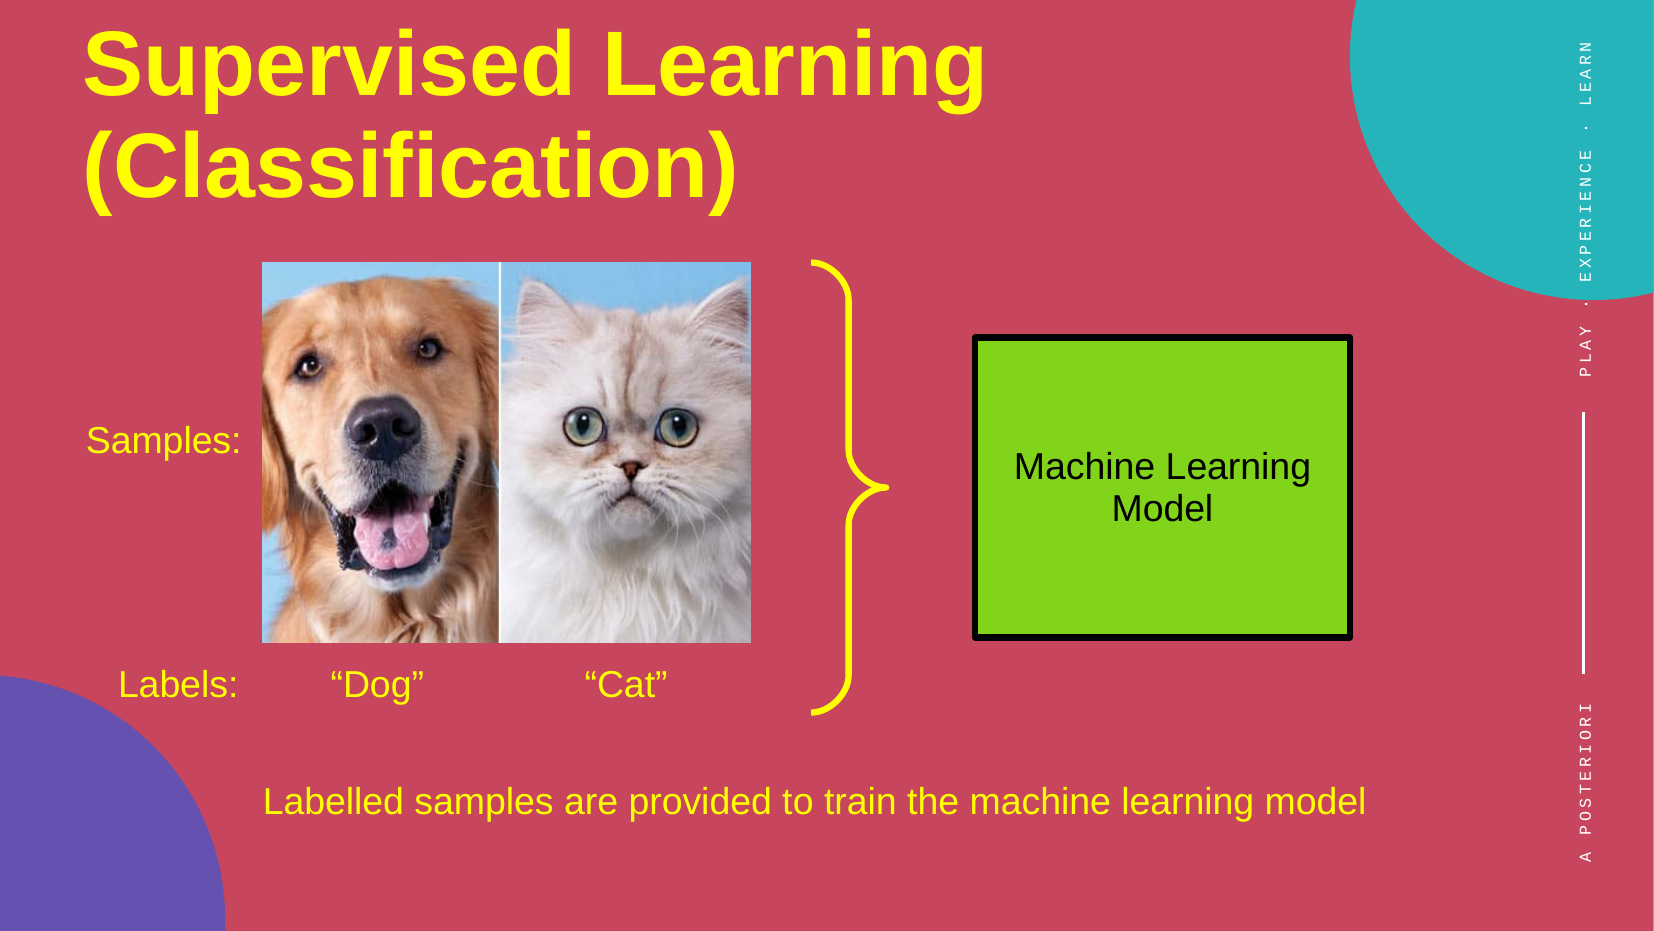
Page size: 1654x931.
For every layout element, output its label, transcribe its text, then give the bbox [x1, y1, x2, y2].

text_box Machine Learning Model [975, 337, 1351, 638]
text_box “Dog” [315, 655, 440, 713]
picture [262, 262, 751, 643]
title Supervised Learning (Classification) [82, 12, 1351, 218]
text_box “Cat” [569, 655, 683, 713]
text_box Labels: [103, 655, 254, 713]
text_box Labelled samples are provided to train the machine learning model [248, 772, 1382, 830]
text_box Samples: [70, 412, 257, 470]
